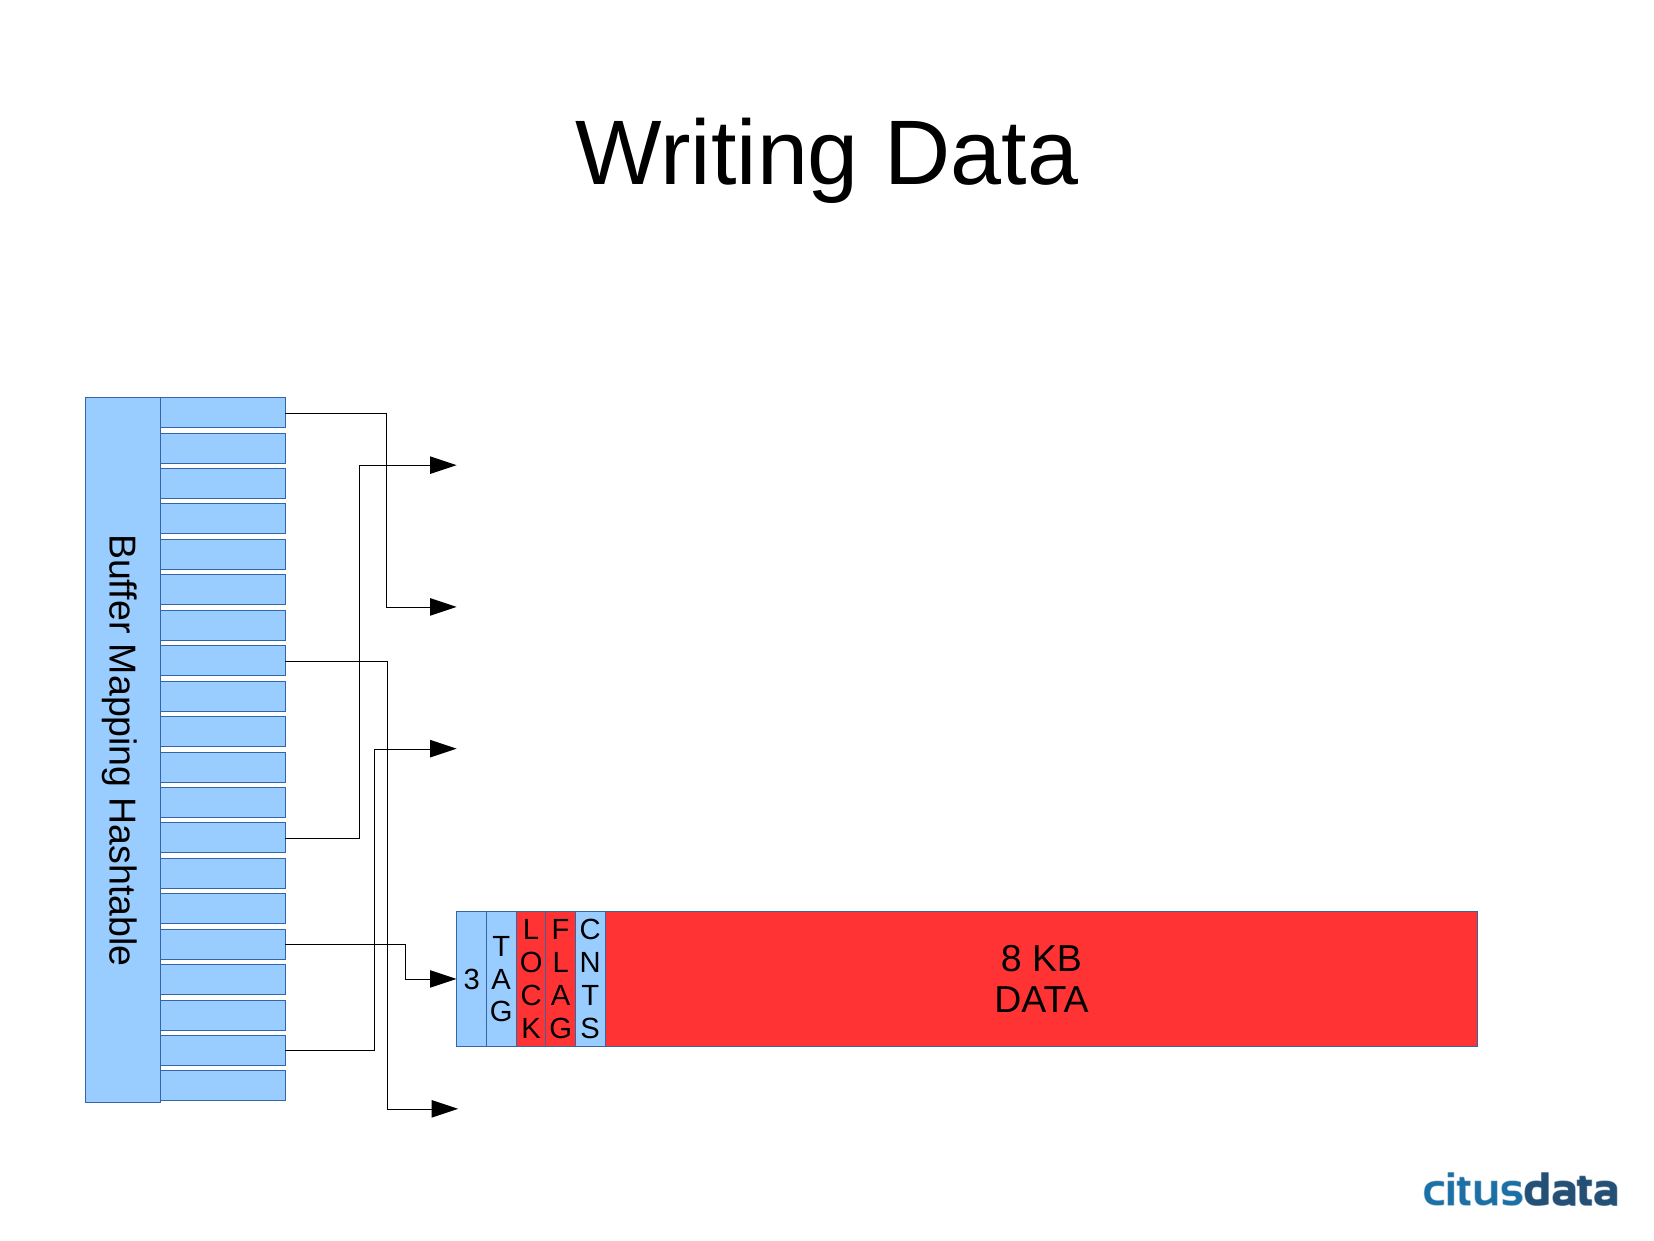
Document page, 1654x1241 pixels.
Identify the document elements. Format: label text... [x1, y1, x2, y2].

text_box [160, 822, 286, 853]
text_box [160, 610, 286, 641]
text_box Buffer Mapping Hashtable [85, 397, 161, 1103]
text_box [160, 1035, 286, 1066]
text_box [160, 1070, 286, 1101]
text_box [160, 787, 286, 818]
text_box [160, 397, 286, 428]
text_box C N T S [575, 911, 606, 1047]
text_box 3 [456, 911, 487, 1047]
text_box [160, 681, 286, 712]
text_box [160, 574, 286, 605]
text_box [160, 929, 286, 960]
text_box [160, 645, 286, 676]
text_box 8 KB DATA [606, 911, 1478, 1047]
title Writing Data [82, 49, 1571, 257]
text_box [160, 503, 286, 534]
picture [1420, 1167, 1622, 1209]
text_box L O C K [516, 911, 545, 1047]
text_box F L A G [545, 911, 575, 1047]
text_box [160, 716, 286, 747]
text_box T A G [487, 911, 516, 1047]
text_box [160, 752, 286, 783]
text_box [160, 433, 286, 464]
text_box [160, 964, 286, 995]
text_box [160, 539, 286, 570]
text_box [160, 893, 286, 924]
text_box [160, 468, 286, 499]
text_box [160, 1000, 286, 1031]
text_box [160, 858, 286, 889]
